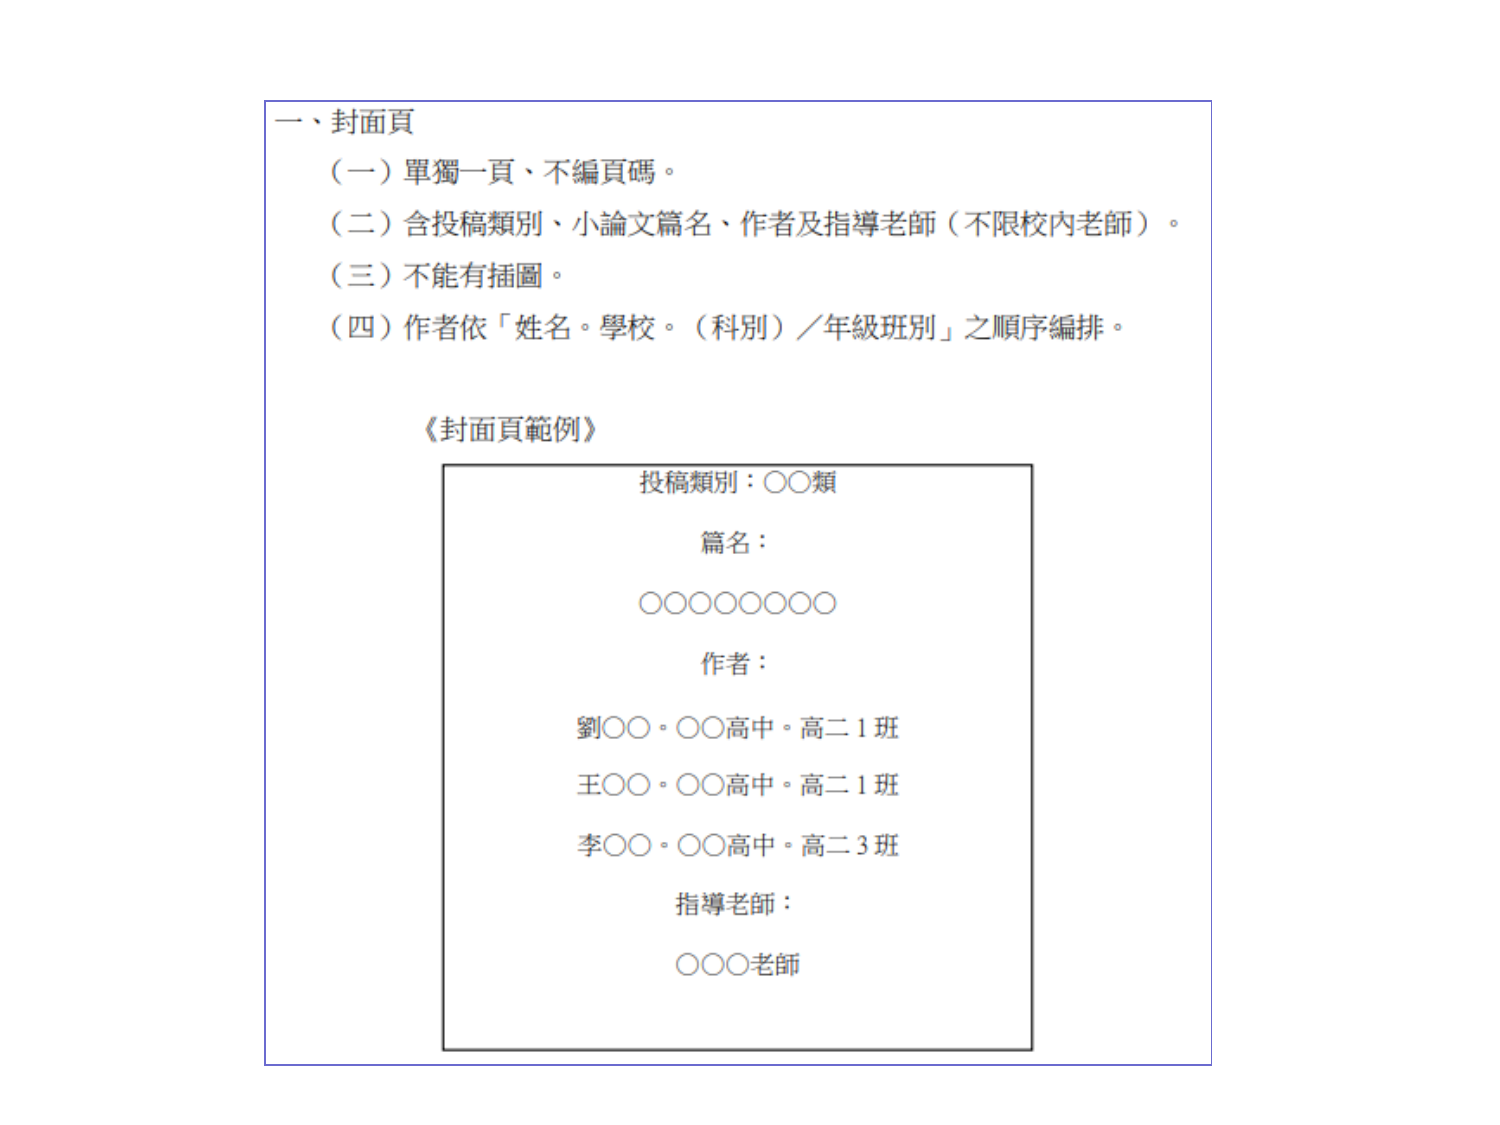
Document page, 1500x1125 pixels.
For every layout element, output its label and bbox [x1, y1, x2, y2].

picture [265, 101, 1211, 1065]
